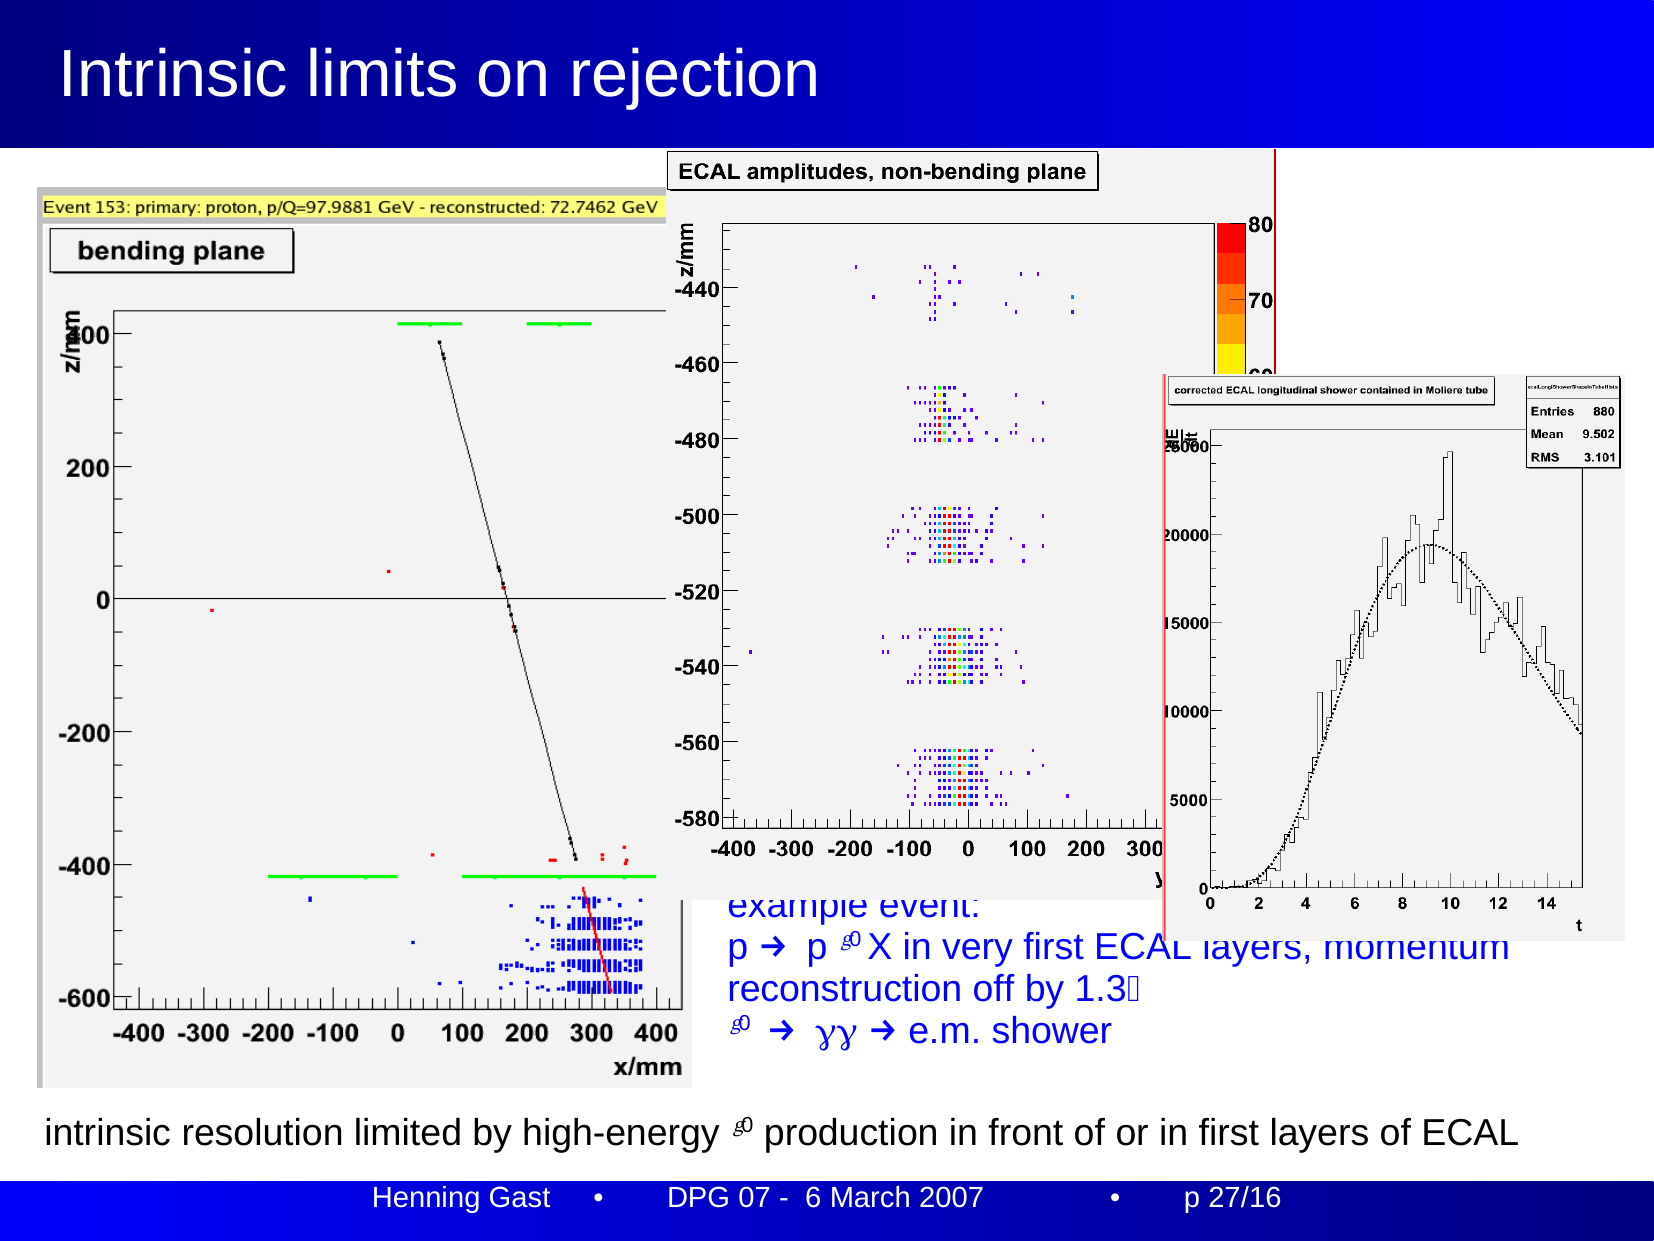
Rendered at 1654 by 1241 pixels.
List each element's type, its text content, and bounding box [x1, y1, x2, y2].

picture [37, 149, 1625, 1088]
text_box example event: p → p 0 X in very first ECAL layers, momentum reconstruction off by 1.3 0 →  → e.m. shower [712, 901, 1540, 1114]
text_box intrinsic resolution limited by high-energy 0 production in front of or in first layers of ECAL [29, 1104, 1595, 1175]
title Intrinsic limits on rejection [0, 0, 1654, 148]
